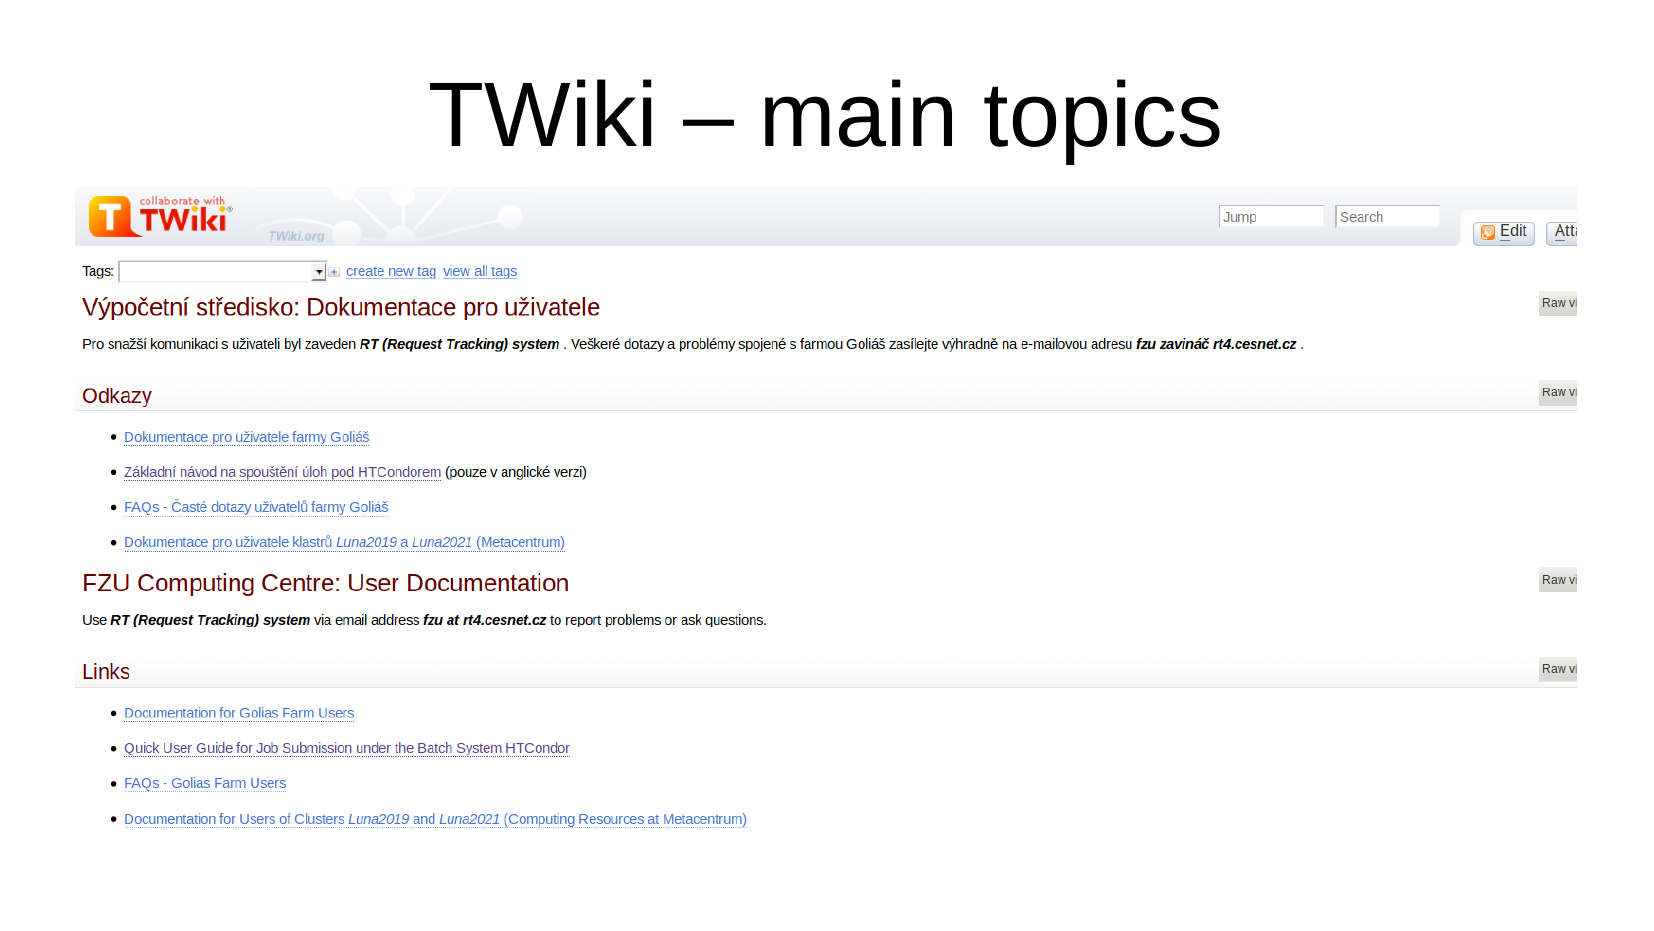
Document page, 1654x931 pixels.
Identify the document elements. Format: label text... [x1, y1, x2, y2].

picture [75, 187, 1577, 846]
title TWiki – main topics [82, 37, 1571, 187]
